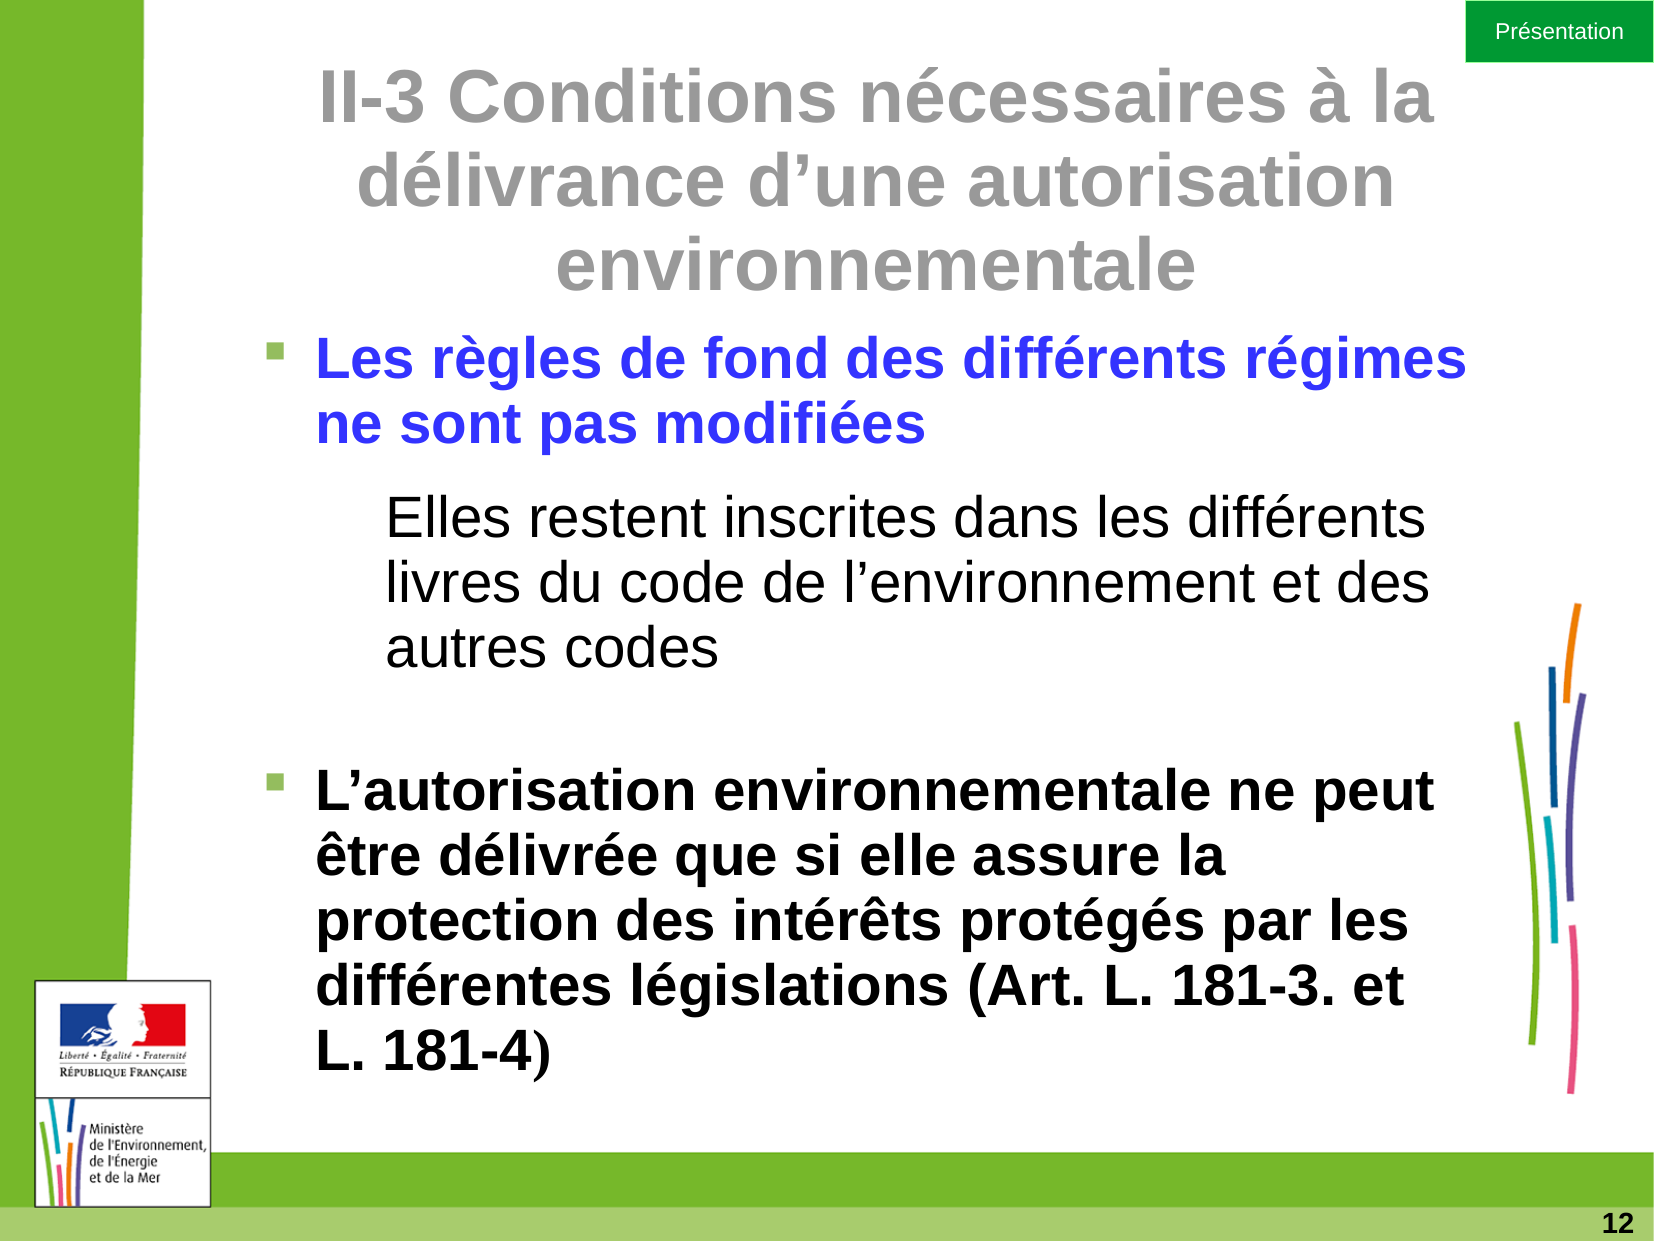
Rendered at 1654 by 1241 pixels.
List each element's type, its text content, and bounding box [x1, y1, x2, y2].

list Les règles de fond des différents régimes ne sont pas modifiées Elles restent inscrites dans les différents livres du code de l’environnement et des autres codes L’autorisation environnementale ne peut être délivrée que si elle assure la protection des intérêts protégés par les différentes législations (Art. L. 181-3. et L. 181-4) [244, 325, 1476, 1084]
picture [0, 0, 1654, 1241]
text_box Présentation [1465, 0, 1654, 63]
title II-3 Conditions nécessaires à la délivrance d’une autorisation environnementale [132, 54, 1621, 307]
